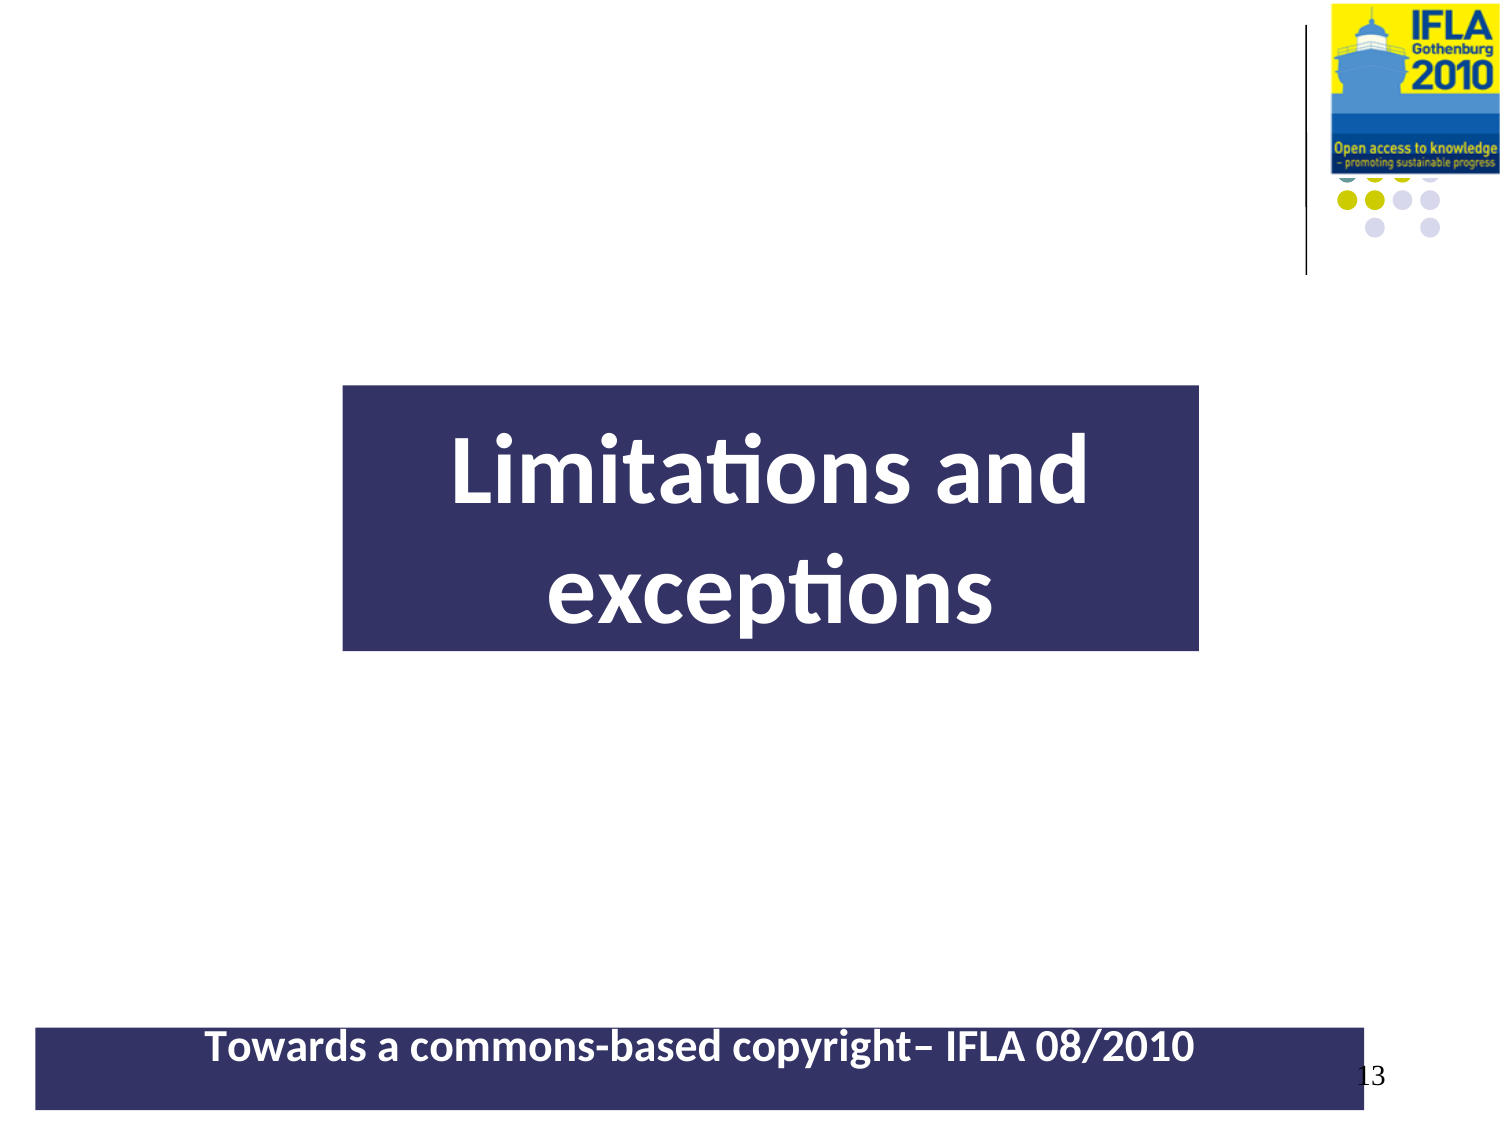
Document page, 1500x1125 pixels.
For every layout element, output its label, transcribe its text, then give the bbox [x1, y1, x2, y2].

text_box [1356, 1026, 1459, 1105]
title Limitations and exceptions [342, 385, 1199, 652]
